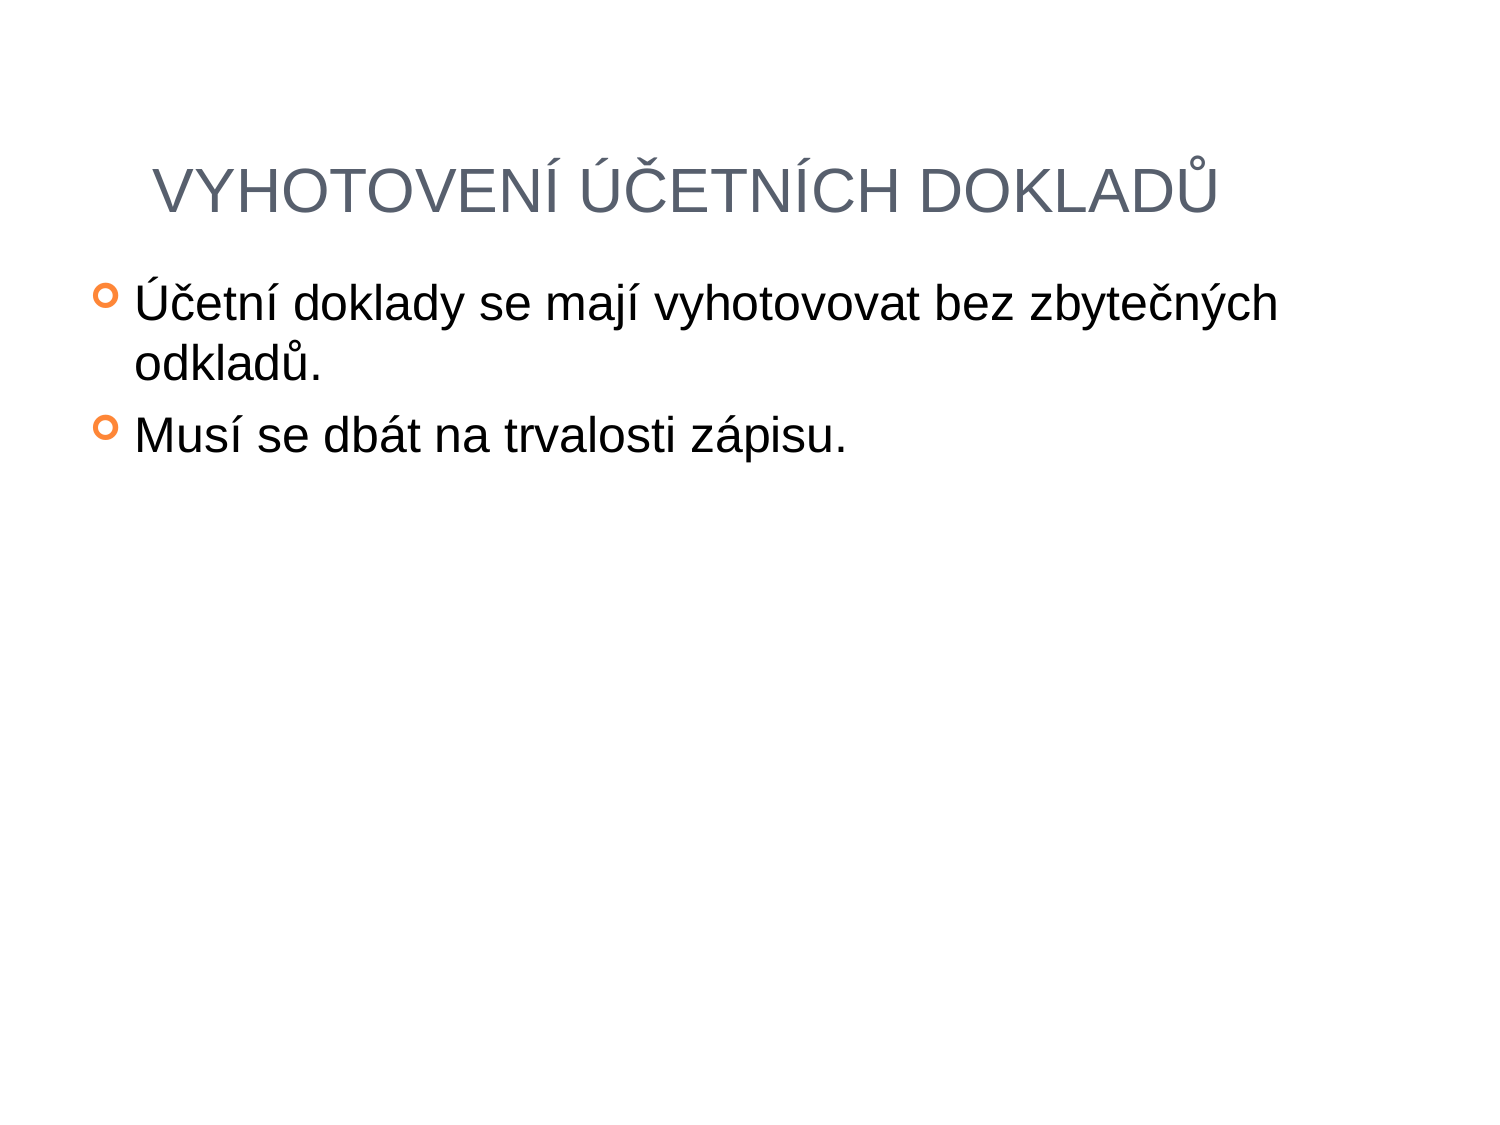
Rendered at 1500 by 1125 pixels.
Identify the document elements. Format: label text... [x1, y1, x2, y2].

list Účetní doklady se mají vyhotovovat bez zbytečných odkladů. Musí se dbát na trvalosti zápisu. [74, 262, 1424, 1063]
title VYHOTOVENÍ ÚČETNÍCH DOKLADŮ [74, 44, 1300, 233]
